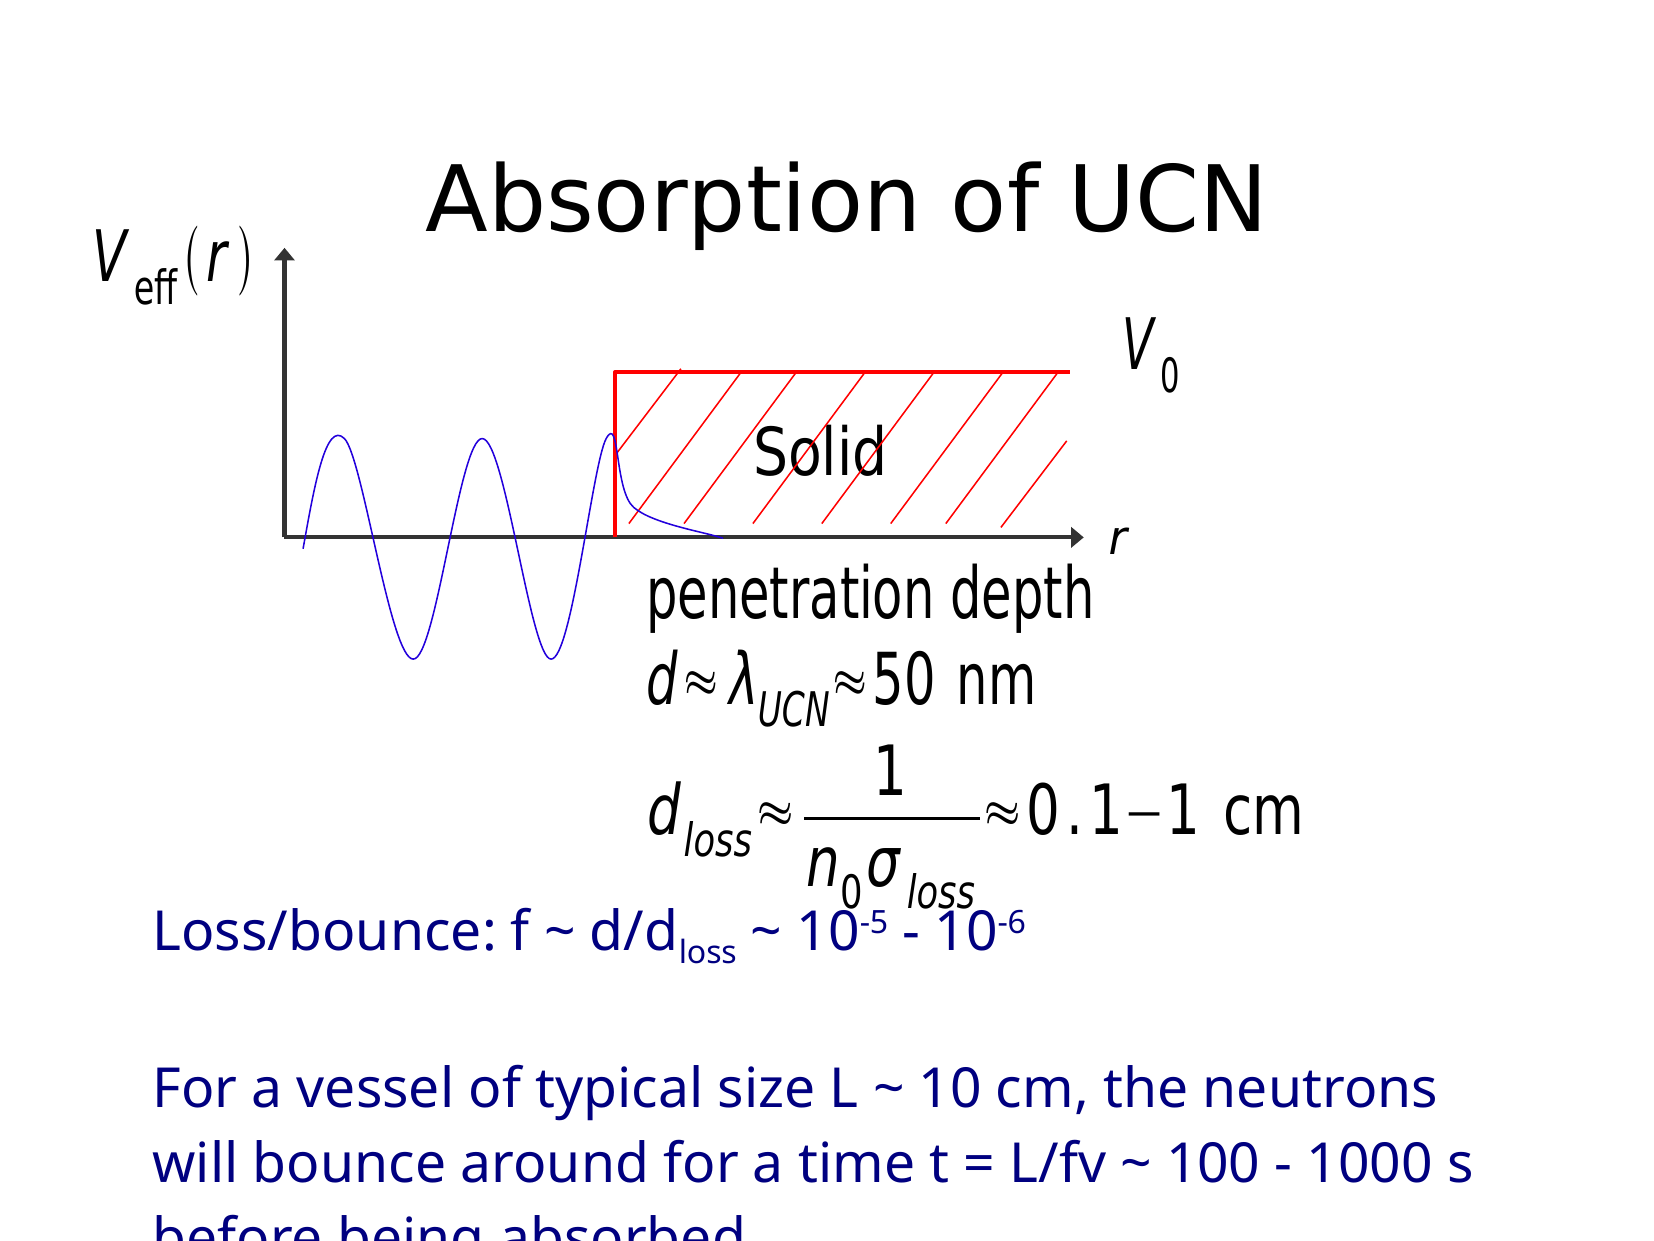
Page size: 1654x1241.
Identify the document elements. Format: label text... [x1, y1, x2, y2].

chart [739, 413, 833, 491]
chart [739, 413, 764, 446]
chart [633, 509, 1323, 883]
chart [1111, 303, 1195, 403]
chart [779, 413, 902, 491]
text_box Loss/bounce: f ~ d/dloss ~ 10-5 - 10-6 For a vessel of typical size L ~ 10 cm, the neutrons will bounce around for a time t = L/fv ~ 100 - 1000 s before being absorbed [137, 883, 1516, 1241]
chart [848, 413, 906, 491]
title Absorption of UCN [289, 82, 1406, 317]
chart [80, 215, 270, 315]
